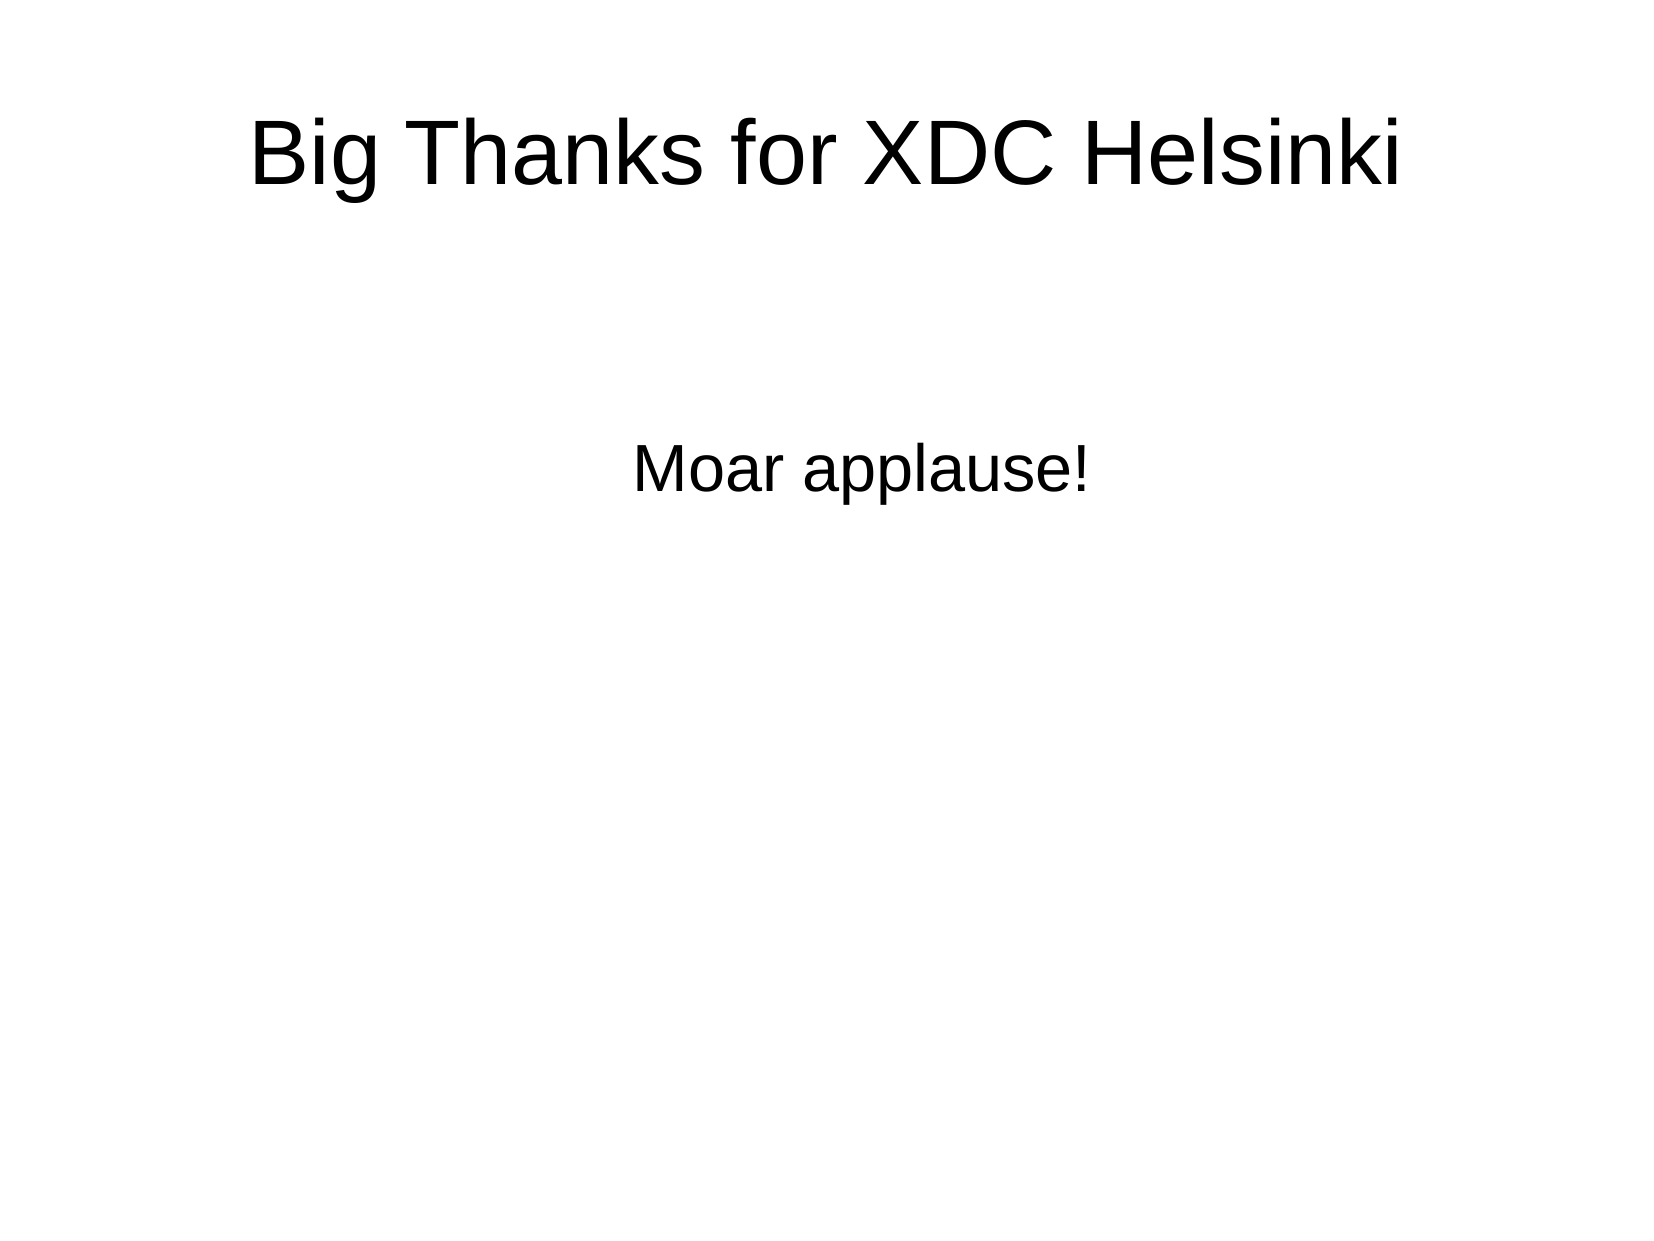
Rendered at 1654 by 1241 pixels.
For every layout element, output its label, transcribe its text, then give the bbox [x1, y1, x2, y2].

list Moar applause! [82, 431, 1571, 1021]
title Big Thanks for XDC Helsinki [82, 49, 1571, 257]
